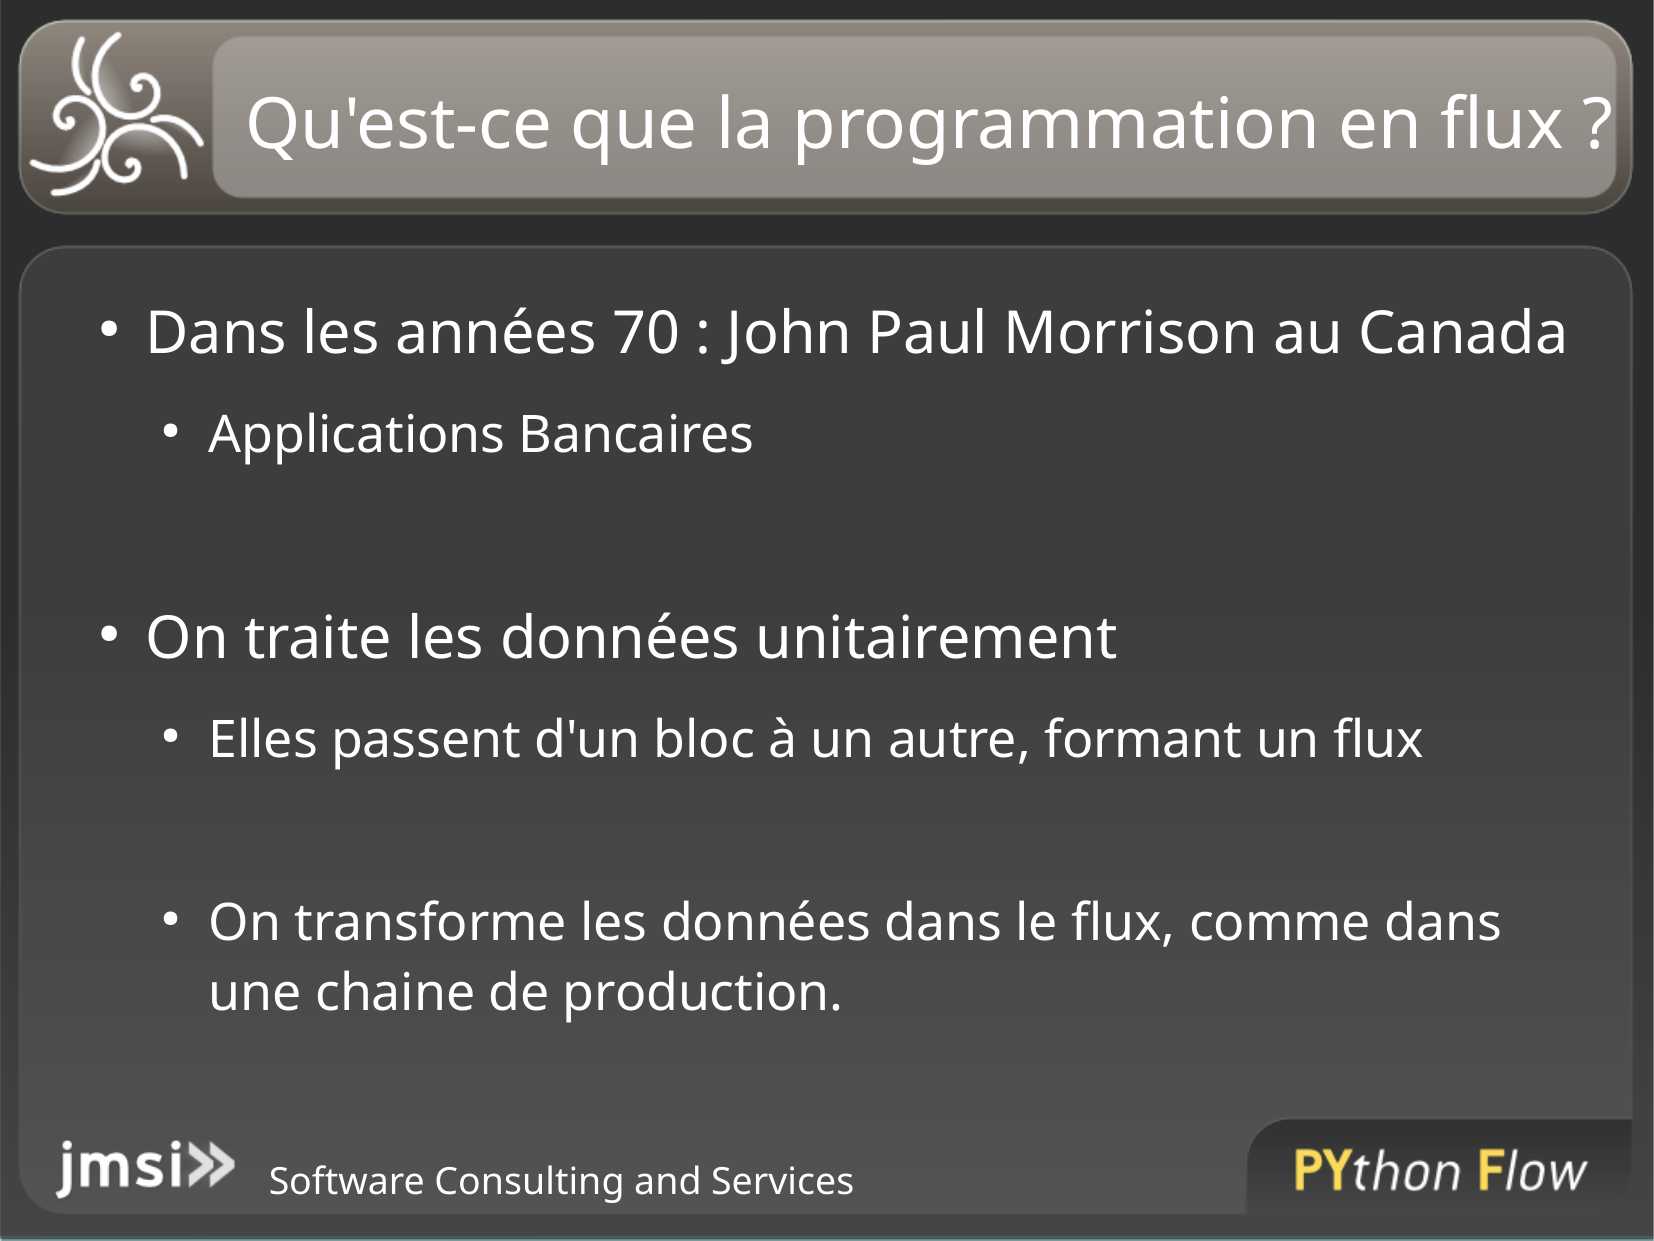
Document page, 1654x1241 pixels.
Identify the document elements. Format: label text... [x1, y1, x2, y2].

picture [0, 0, 1654, 1241]
title Qu'est-ce que la programmation en flux ? [236, 47, 1625, 195]
list Dans les années 70 : John Paul Morrison au Canada Applications Bancaires On traite les données unitairement Elles passent d'un bloc à un autre, formant un flux On transforme les données dans le flux, comme dans une chaine de production. [82, 290, 1571, 1109]
